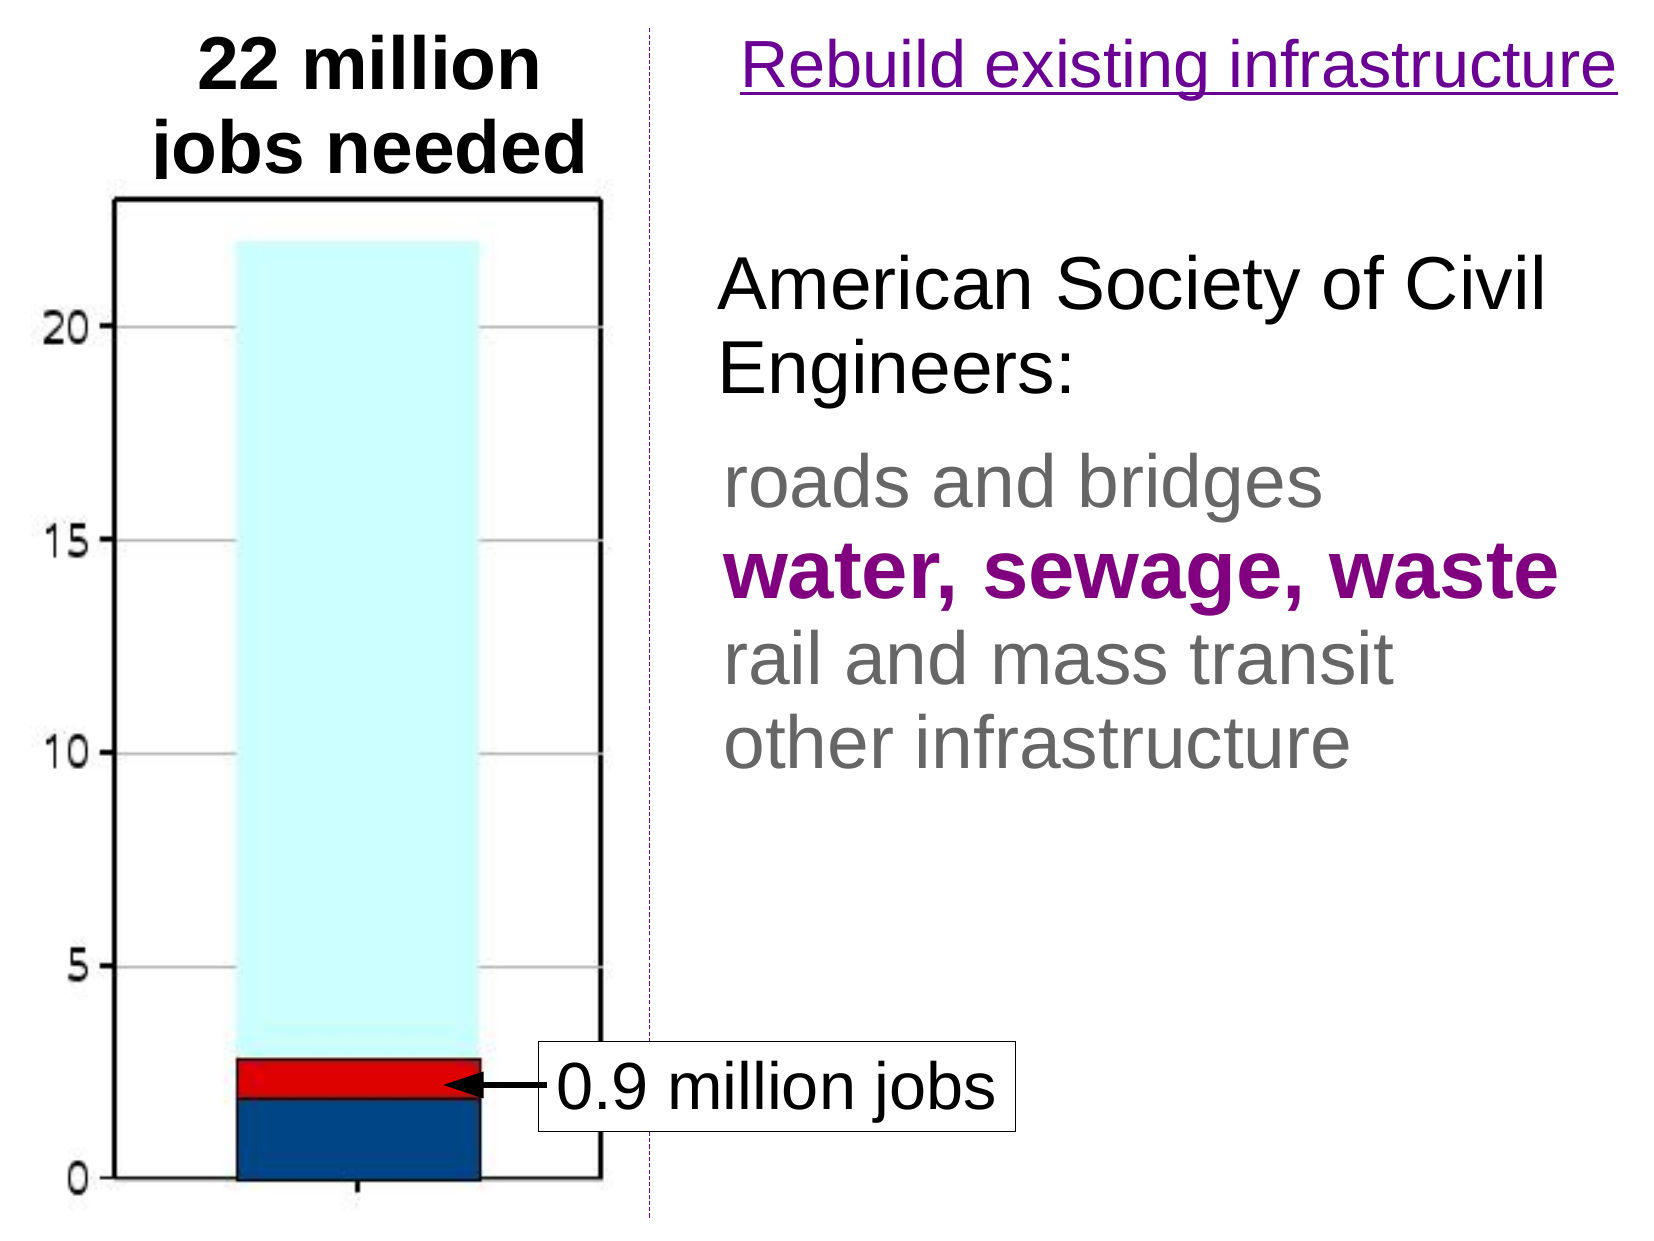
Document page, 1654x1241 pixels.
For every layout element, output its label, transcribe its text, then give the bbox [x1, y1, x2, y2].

text_box Rebuild existing infrastructure [715, 19, 1643, 110]
text_box 0.9 million jobs [538, 1041, 1016, 1132]
picture [30, 179, 616, 1231]
text_box 22 million jobs needed [126, 13, 614, 179]
text_box American Society of Civil Engineers: roads and bridges water, sewage, waste rail and mass transit other infrastructure [687, 234, 1607, 818]
